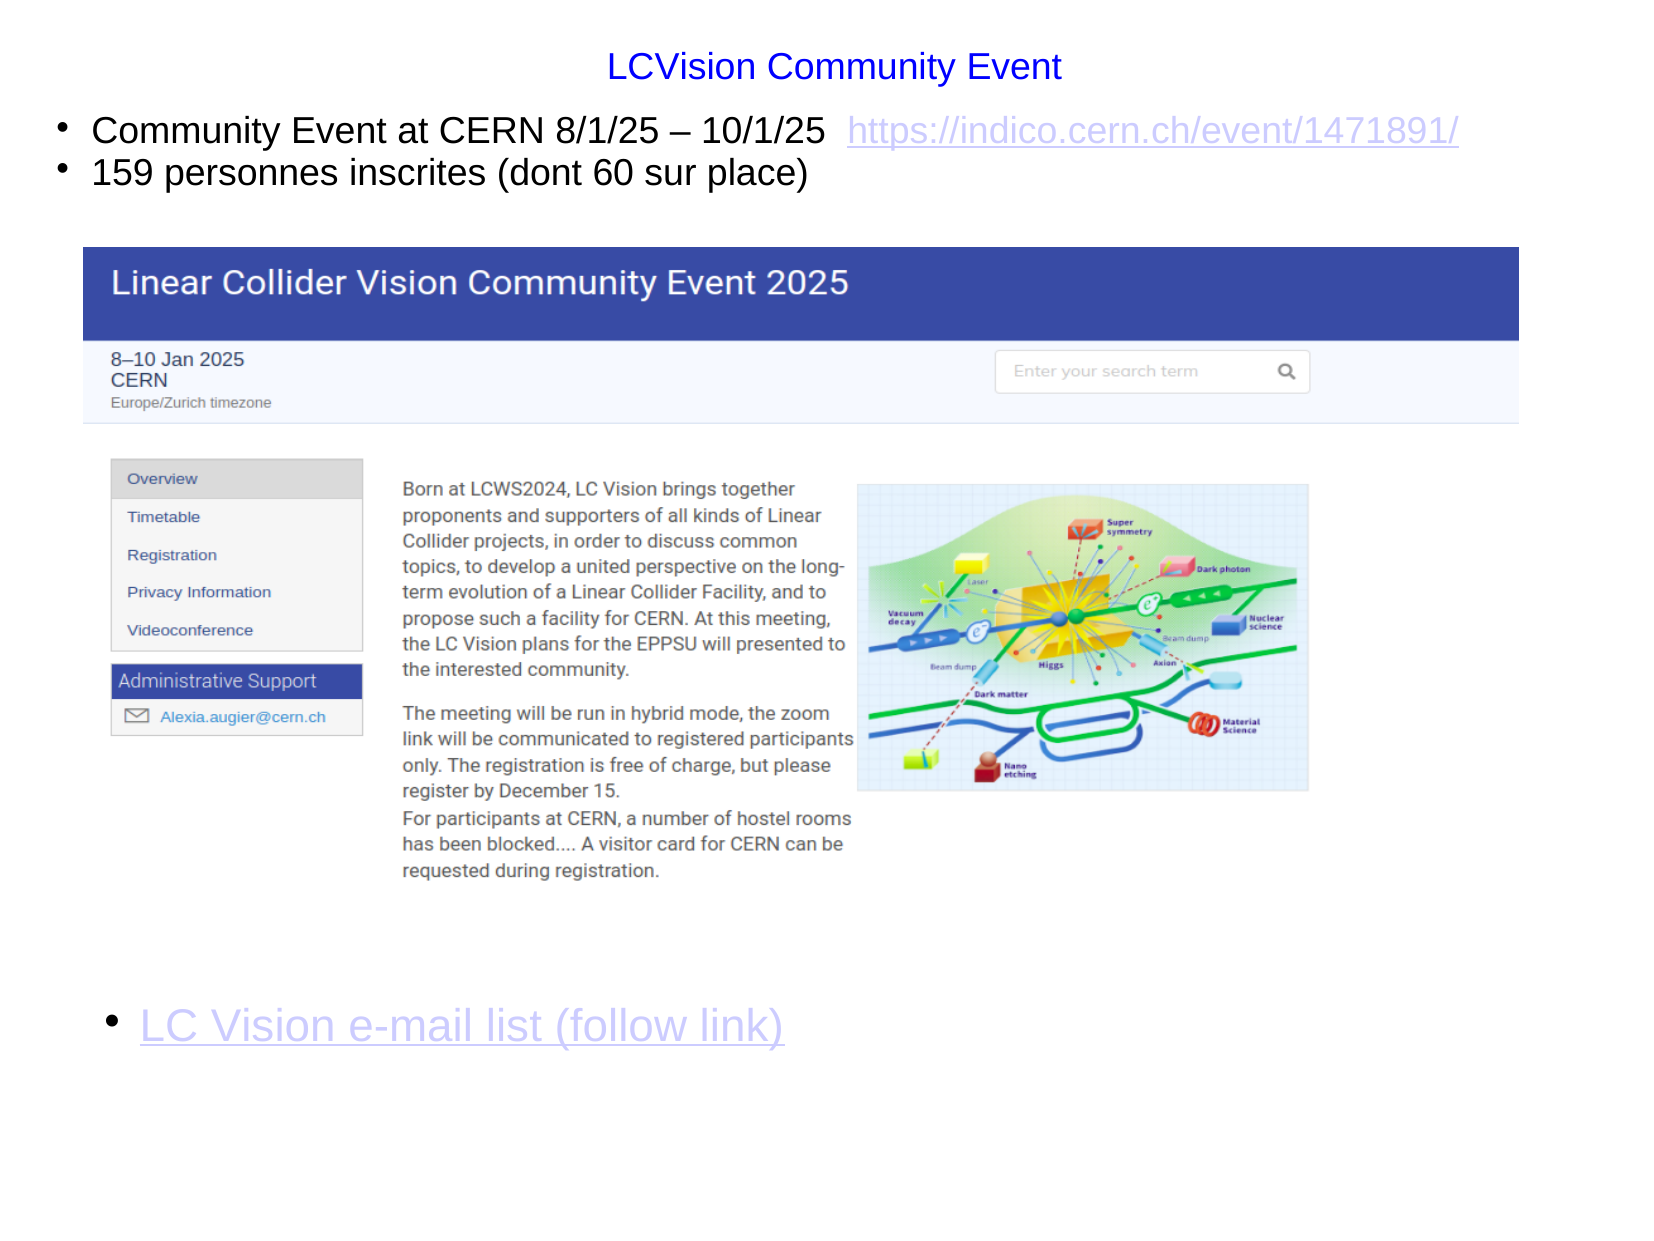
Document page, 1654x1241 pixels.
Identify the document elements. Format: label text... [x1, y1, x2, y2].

text_box Community Event at CERN 8/1/25 – 10/1/25 https://indico.cern.ch/event/1471891/ 159 personnes inscrites (dont 60 sur place) [41, 102, 1654, 178]
text_box LC Vision e-mail list (follow link) [89, 992, 814, 1068]
picture [83, 247, 1519, 994]
text_box LCVision Community Event [592, 38, 1078, 96]
